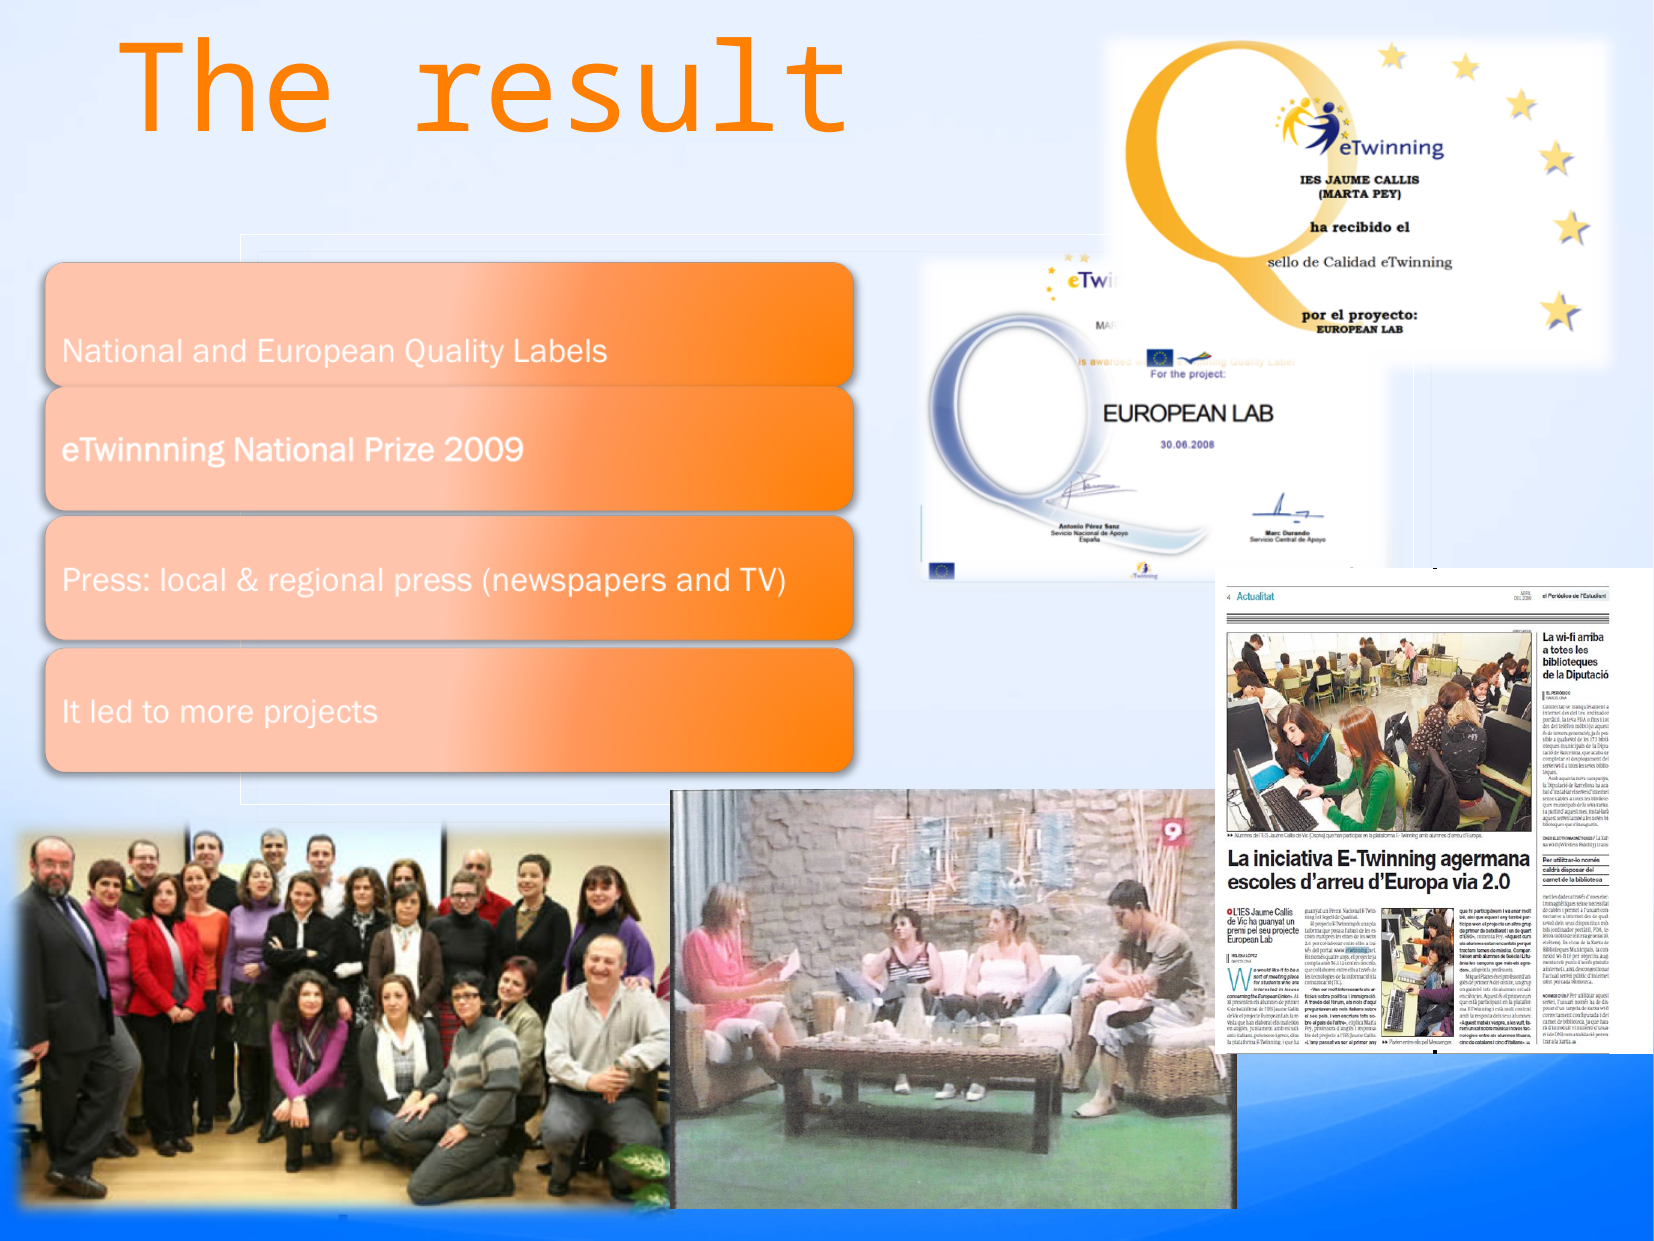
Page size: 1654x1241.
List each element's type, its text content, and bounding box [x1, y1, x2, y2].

title The result [99, 19, 1554, 165]
picture [0, 0, 1654, 1241]
